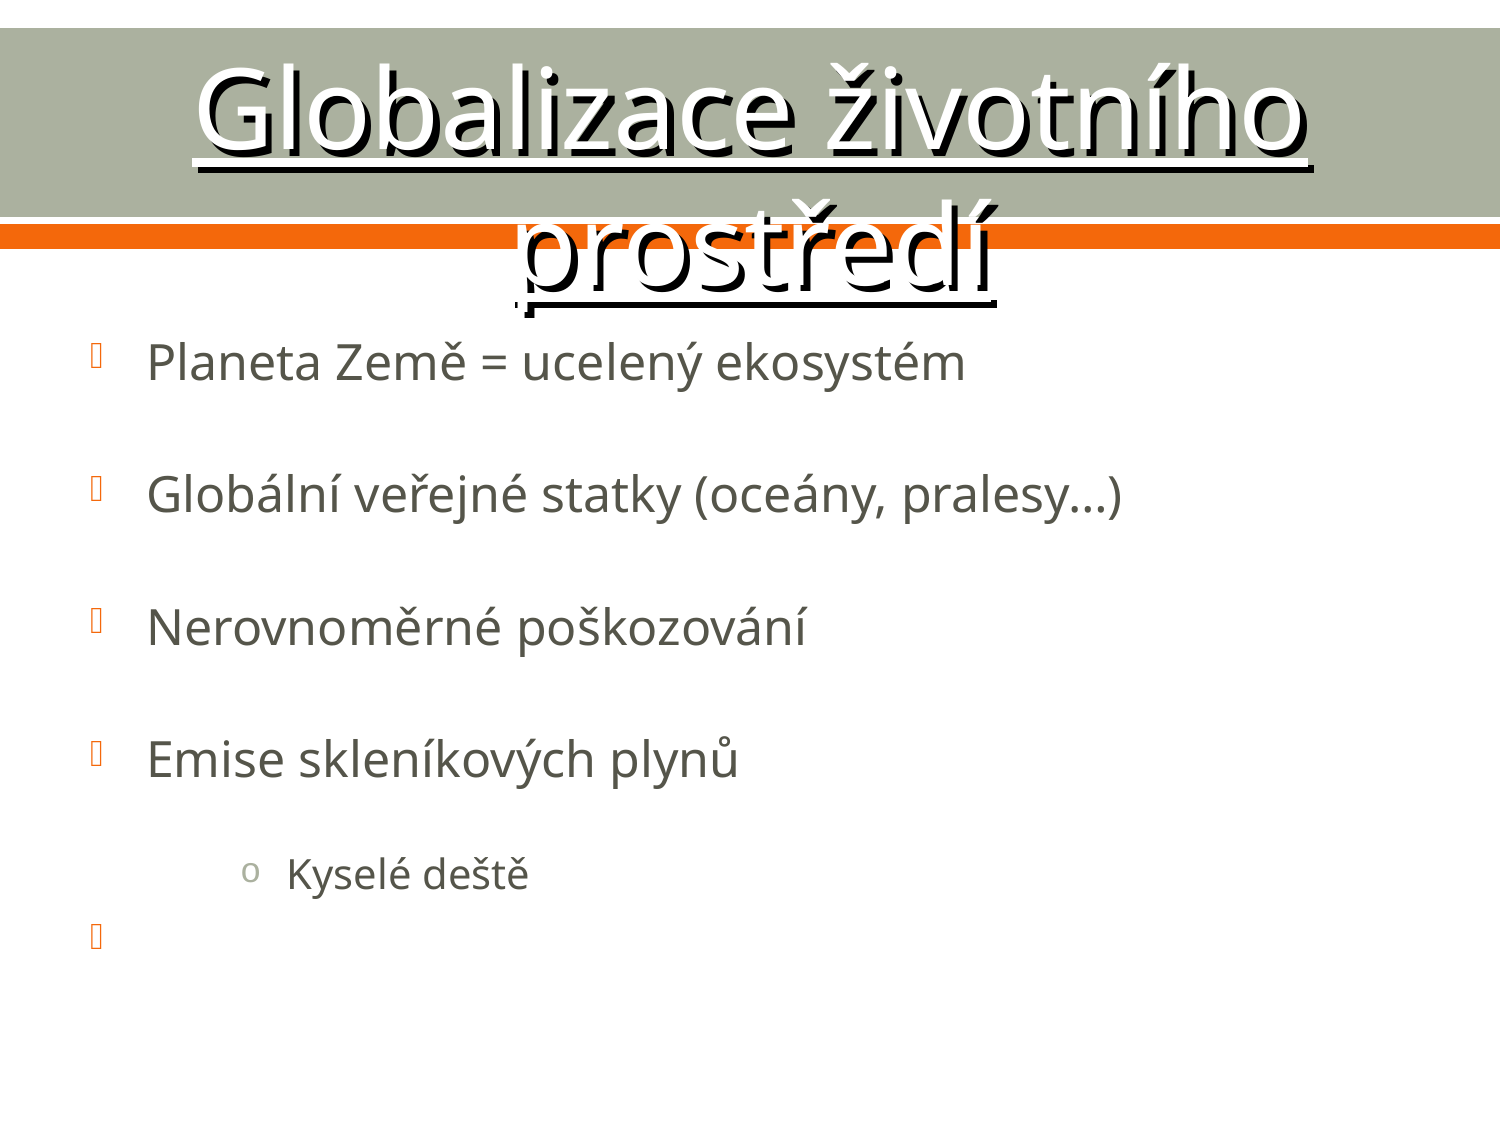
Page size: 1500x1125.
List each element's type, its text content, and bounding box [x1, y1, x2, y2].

list Planeta Země = ucelený ekosystém Globální veřejné statky (oceány, pralesy…) Nerovnoměrné poškozování Emise skleníkových plynů Kyselé deště [75, 262, 1426, 1005]
title Globalizace životního prostředí [75, 29, 1426, 213]
